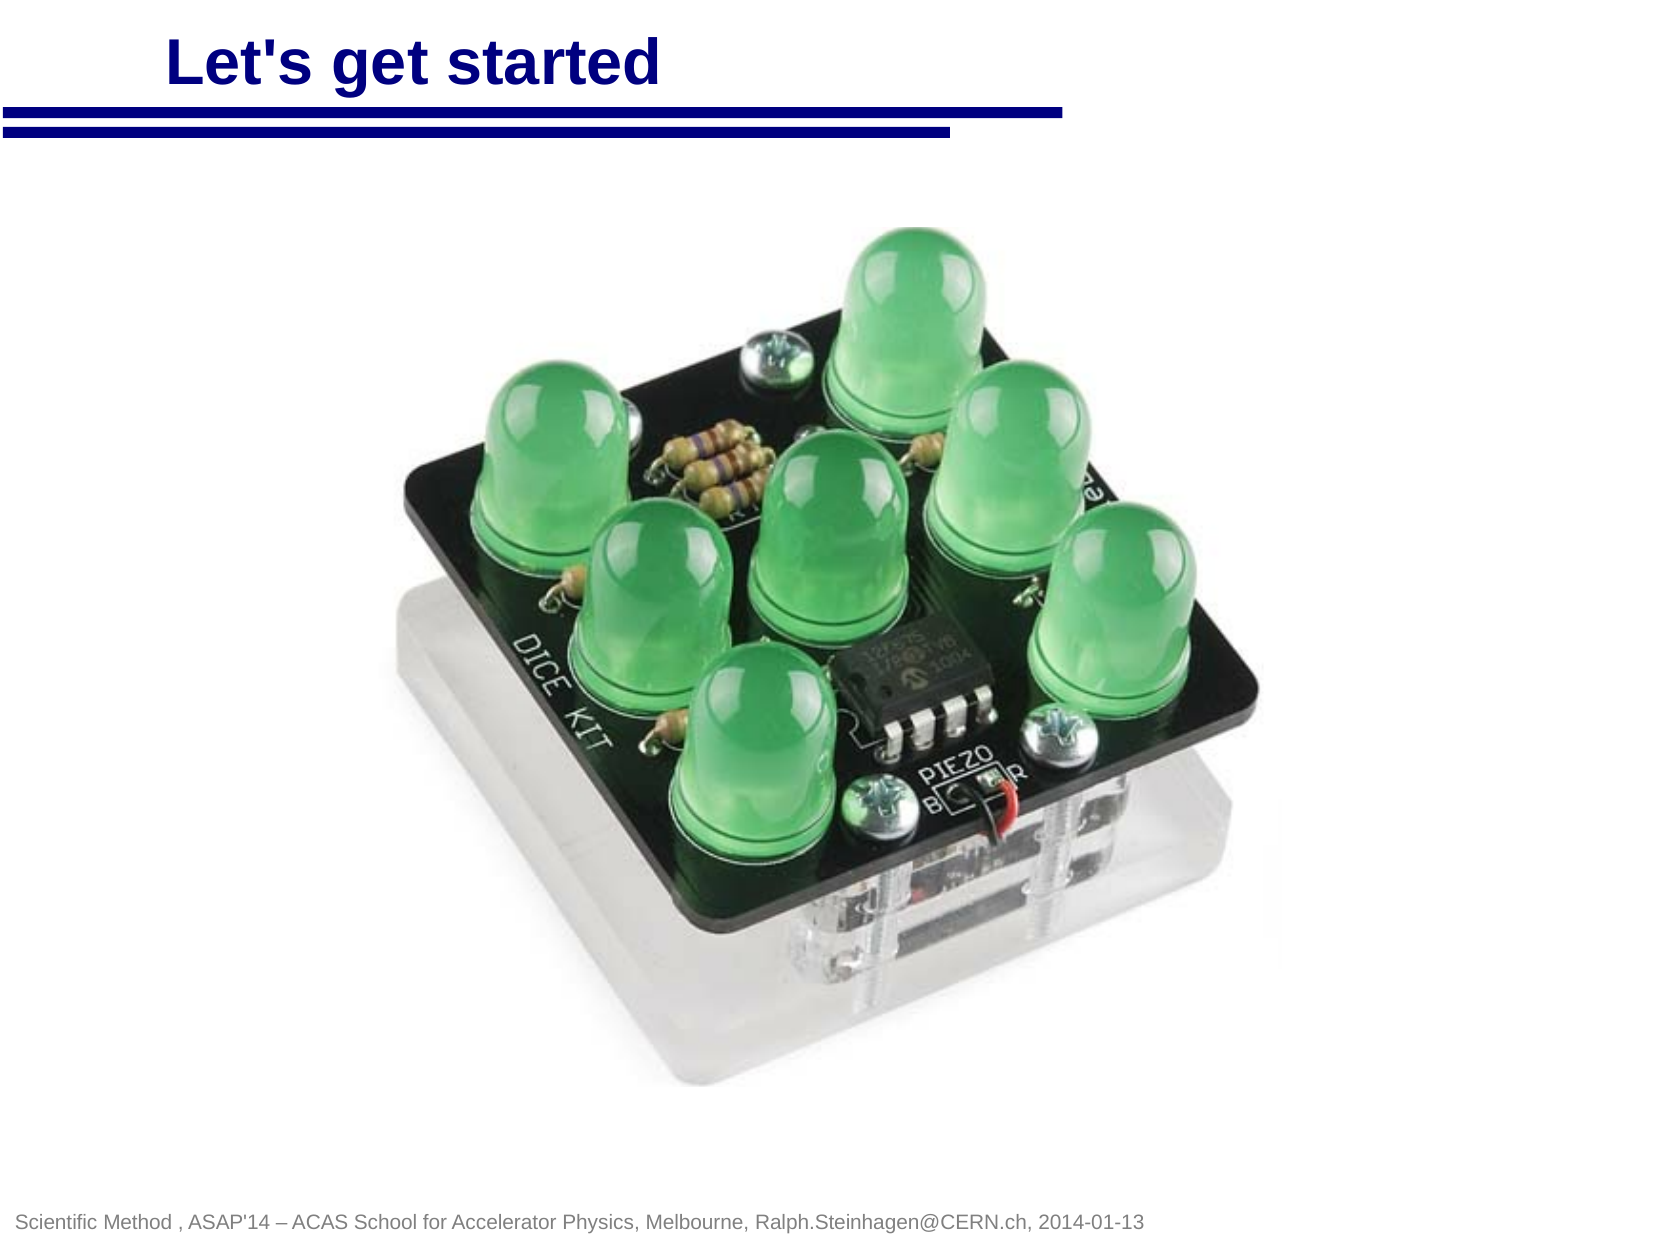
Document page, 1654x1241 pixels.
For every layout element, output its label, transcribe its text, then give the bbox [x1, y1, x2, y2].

picture [376, 227, 1282, 1087]
title Let's get started [165, 0, 1323, 124]
